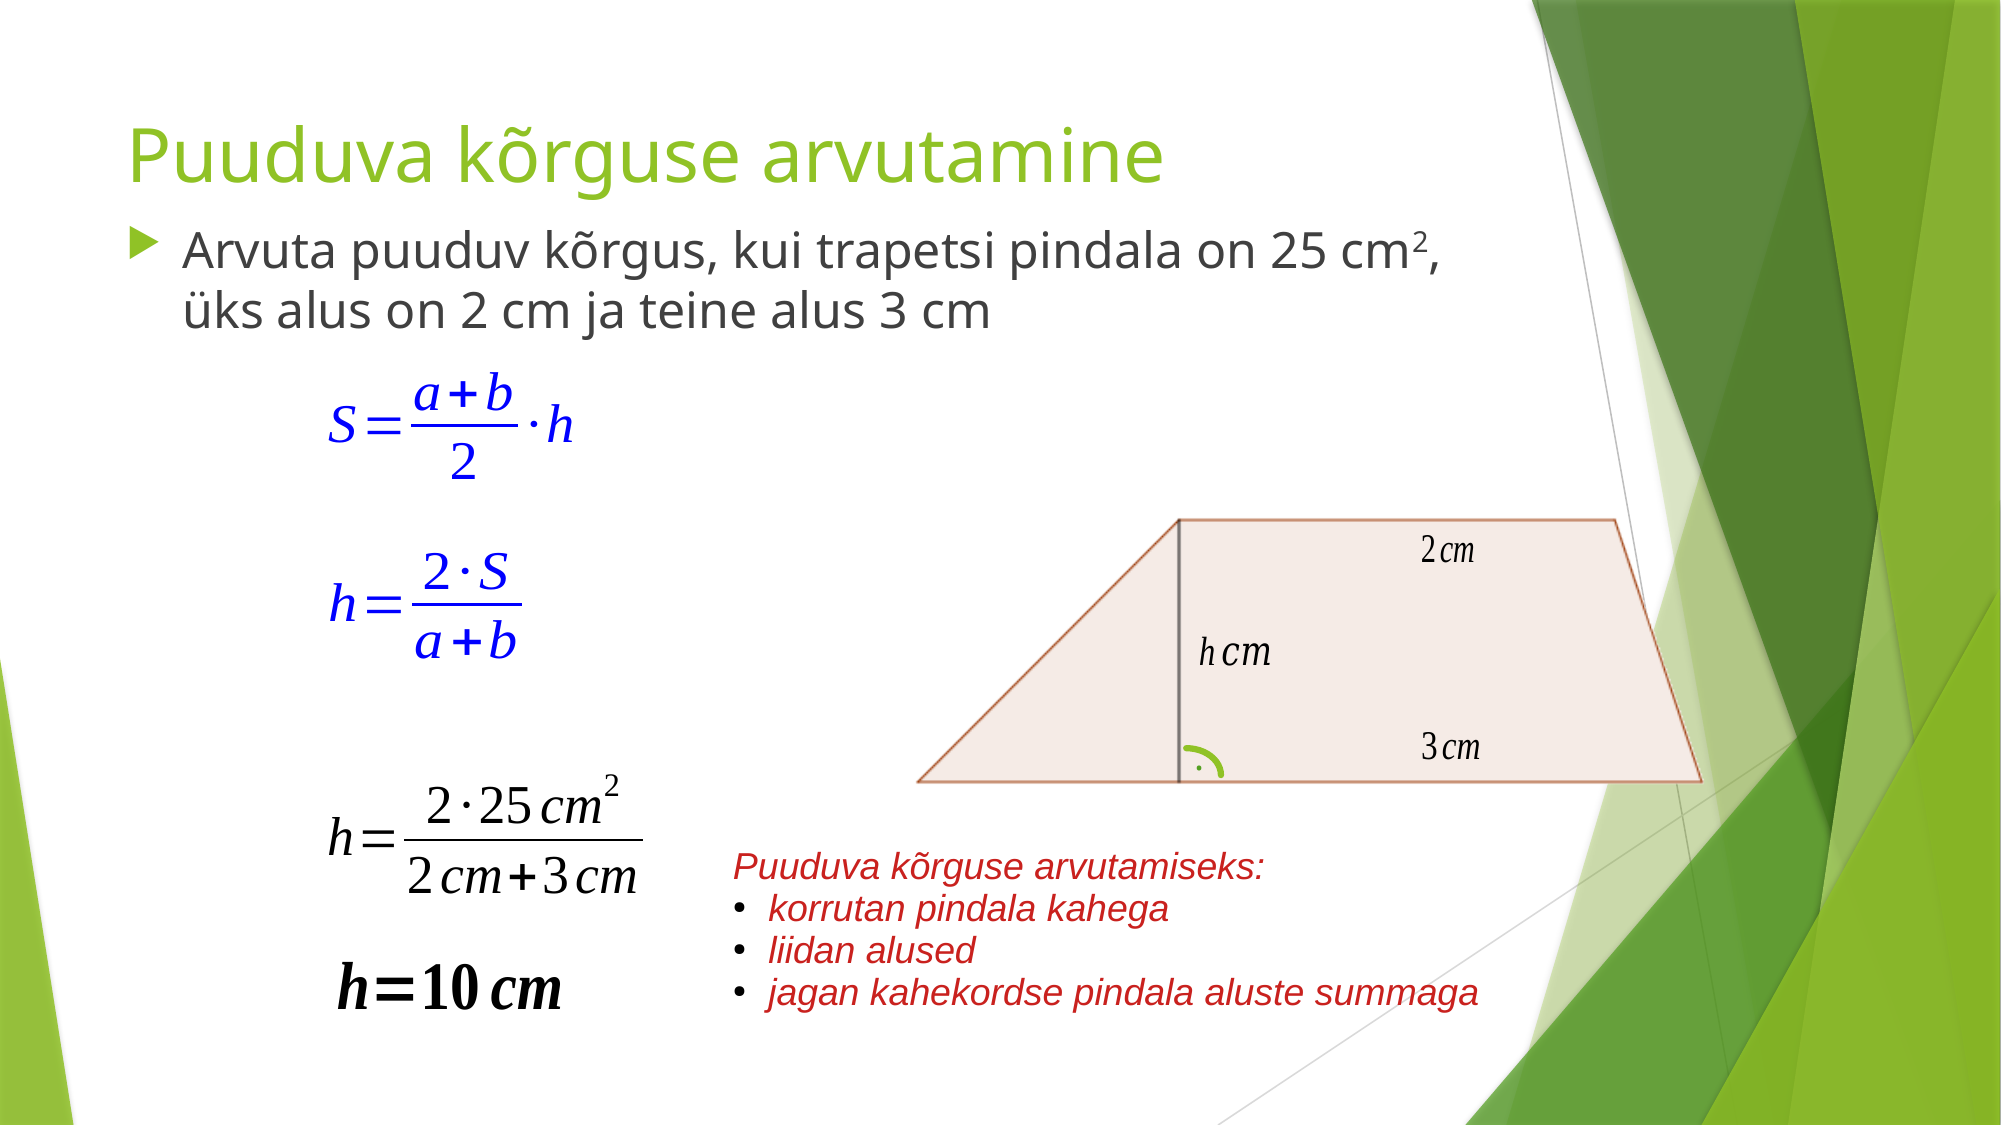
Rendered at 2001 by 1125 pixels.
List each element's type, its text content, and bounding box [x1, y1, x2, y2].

chart [1412, 722, 1490, 769]
chart [1413, 525, 1483, 571]
chart [313, 361, 590, 492]
picture [1522, 494, 1725, 800]
chart [1190, 629, 1281, 675]
list Arvuta puuduv kõrgus, kui trapetsi pindala on 25 cm2, üks alus on 2 cm ja teine alus 3 cm [111, 210, 1522, 848]
chart [313, 540, 539, 671]
text_box Puuduva kõrguse arvutamiseks: korrutan pindala kahega liidan alused jagan kahekordse pindala aluste summaga [718, 838, 1522, 1063]
chart [320, 947, 579, 1024]
chart [313, 767, 658, 906]
title Puuduva kõrguse arvutamine [111, 100, 1522, 210]
